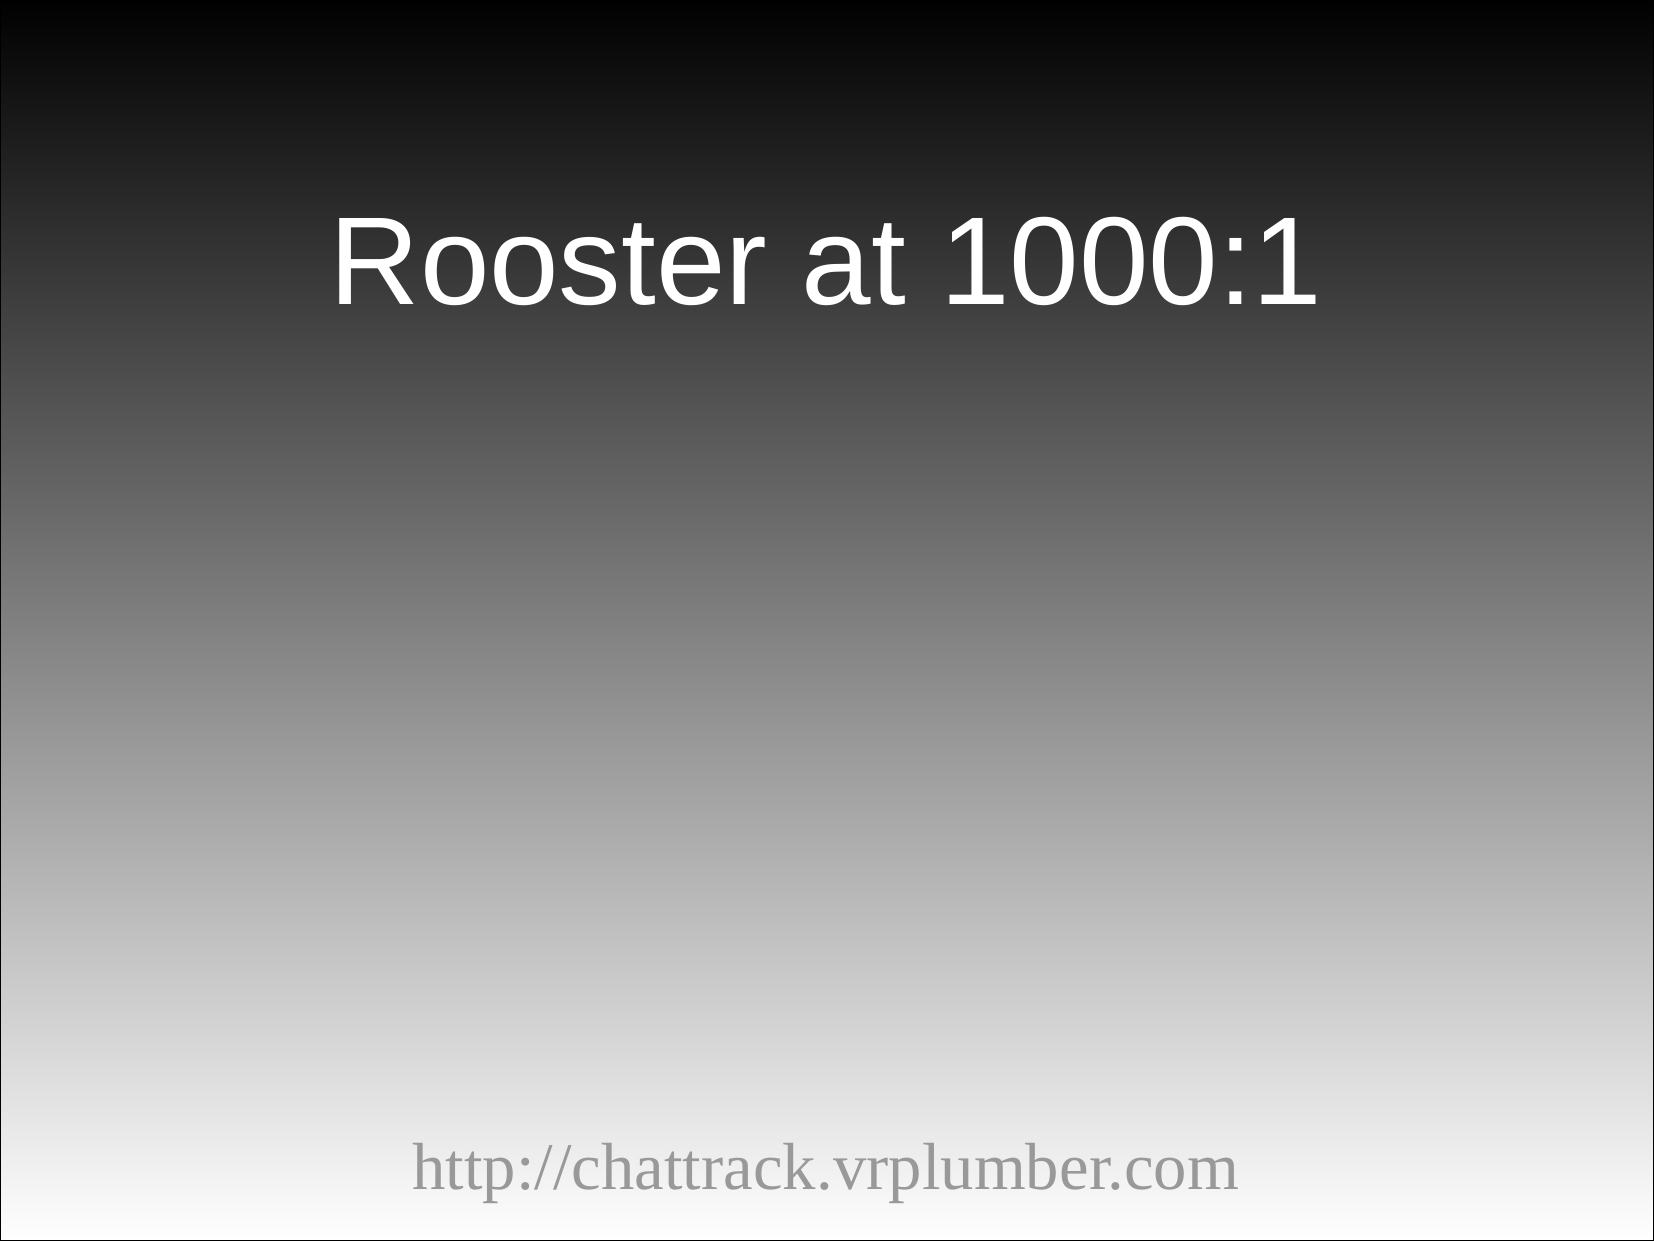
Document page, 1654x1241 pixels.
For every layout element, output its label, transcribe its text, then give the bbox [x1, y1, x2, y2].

title Rooster at 1000:1 [0, 56, 1654, 466]
